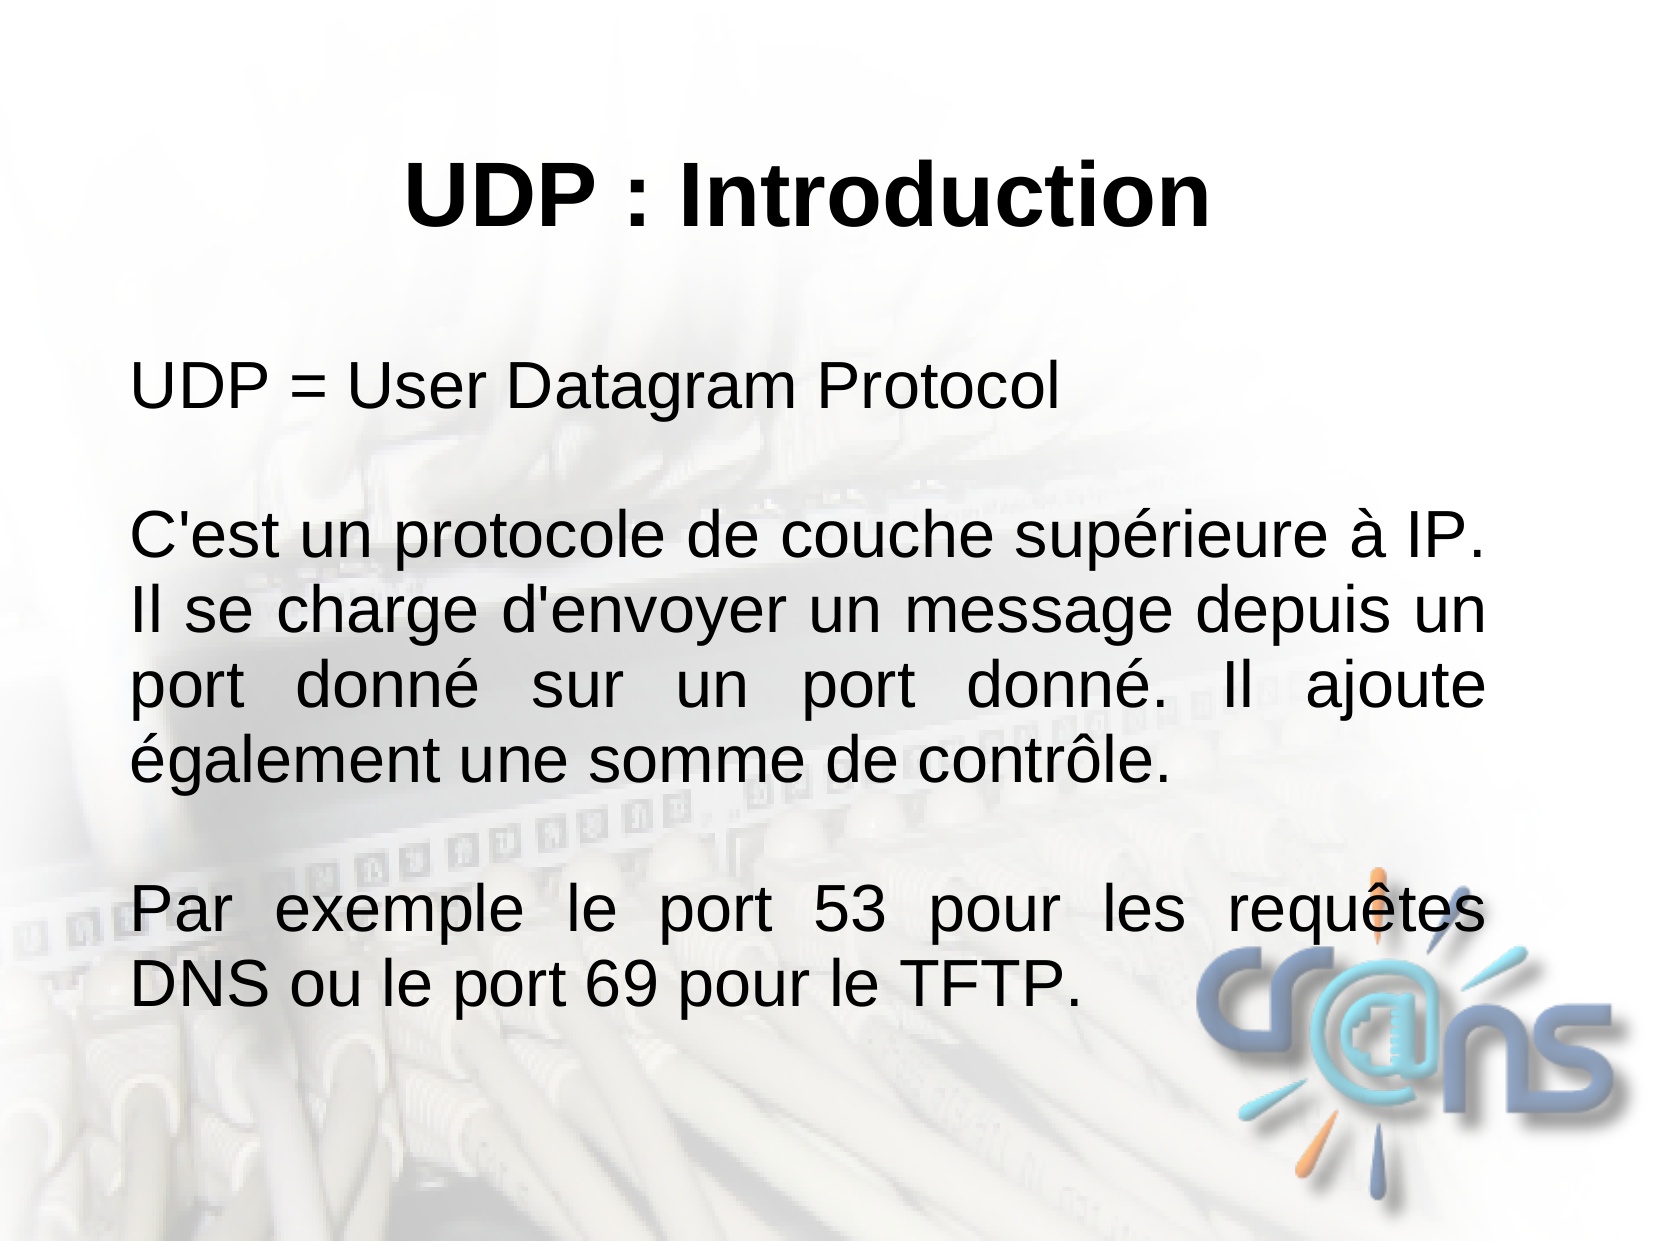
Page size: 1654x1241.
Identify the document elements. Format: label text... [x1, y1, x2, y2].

subtitle UDP = User Datagram Protocol C'est un protocole de couche supérieure à IP. Il se charge d'envoyer un message depuis un port donné sur un port donné. Il ajoute également une somme de contrôle. Par exemple le port 53 pour les requêtes DNS ou le port 69 pour le TFTP. [129, 324, 1489, 1045]
title UDP : Introduction [82, 90, 1536, 298]
picture [0, 0, 1654, 1241]
